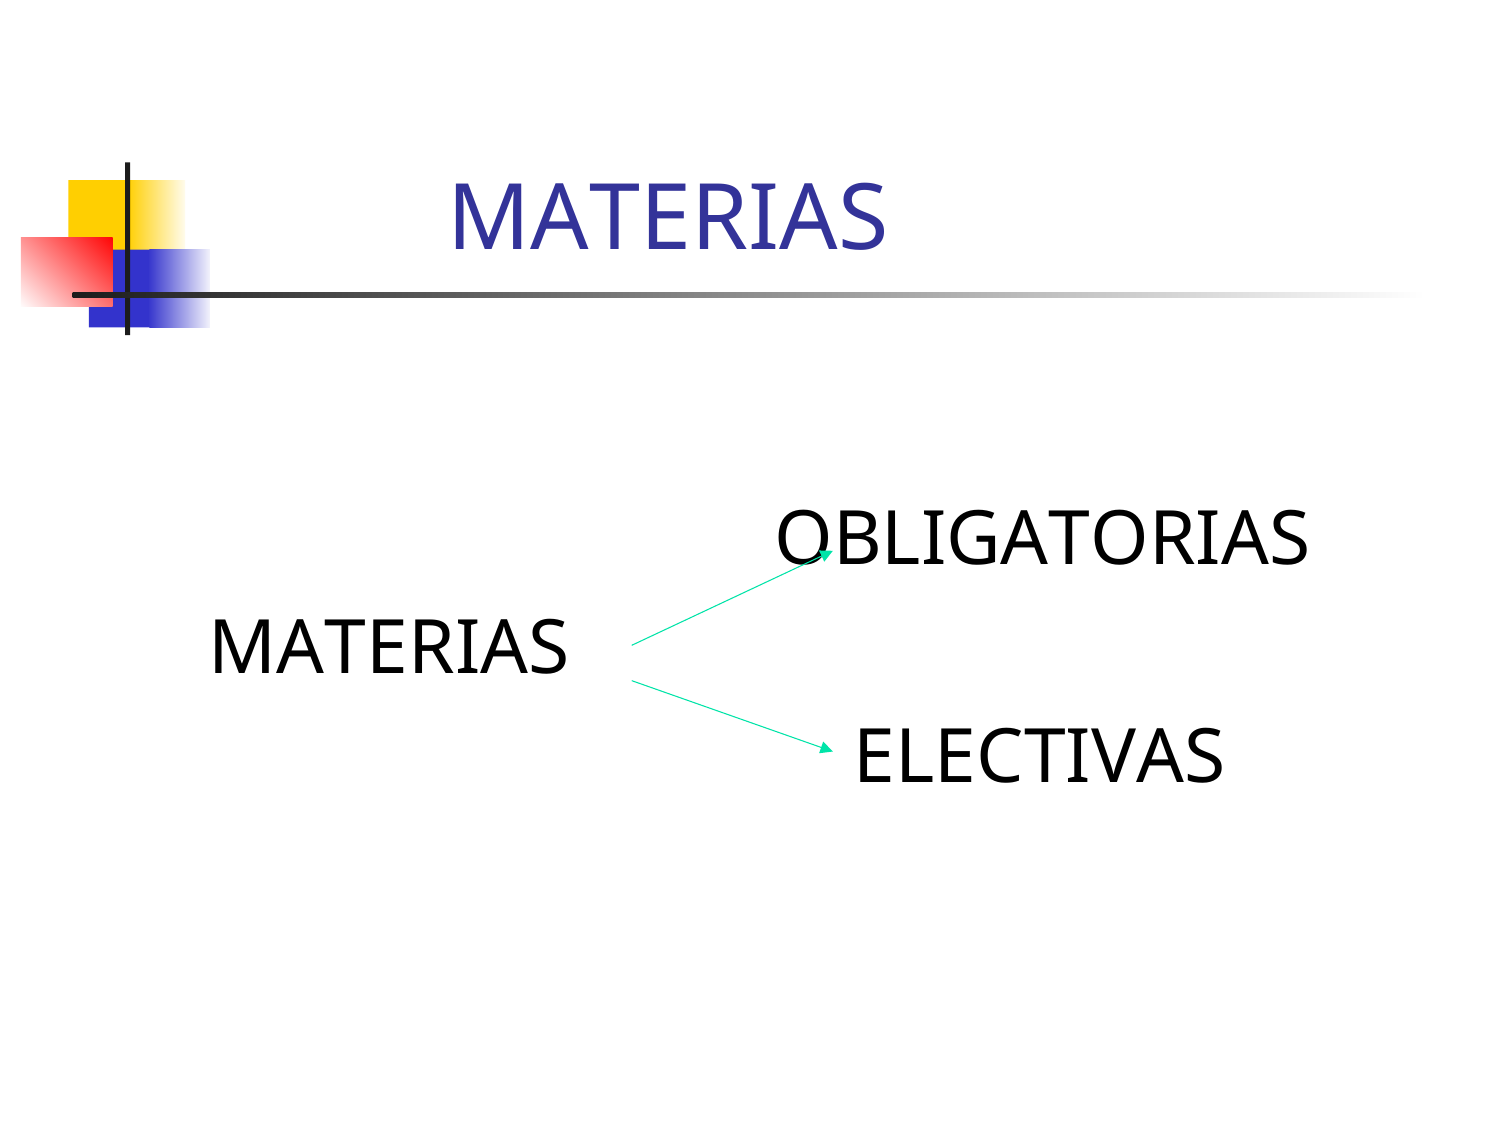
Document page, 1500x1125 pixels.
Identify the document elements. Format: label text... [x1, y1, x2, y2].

title MATERIAS [147, 35, 1427, 276]
list OBLIGATORIAS MATERIAS ELECTIVAS [193, 331, 1469, 1007]
